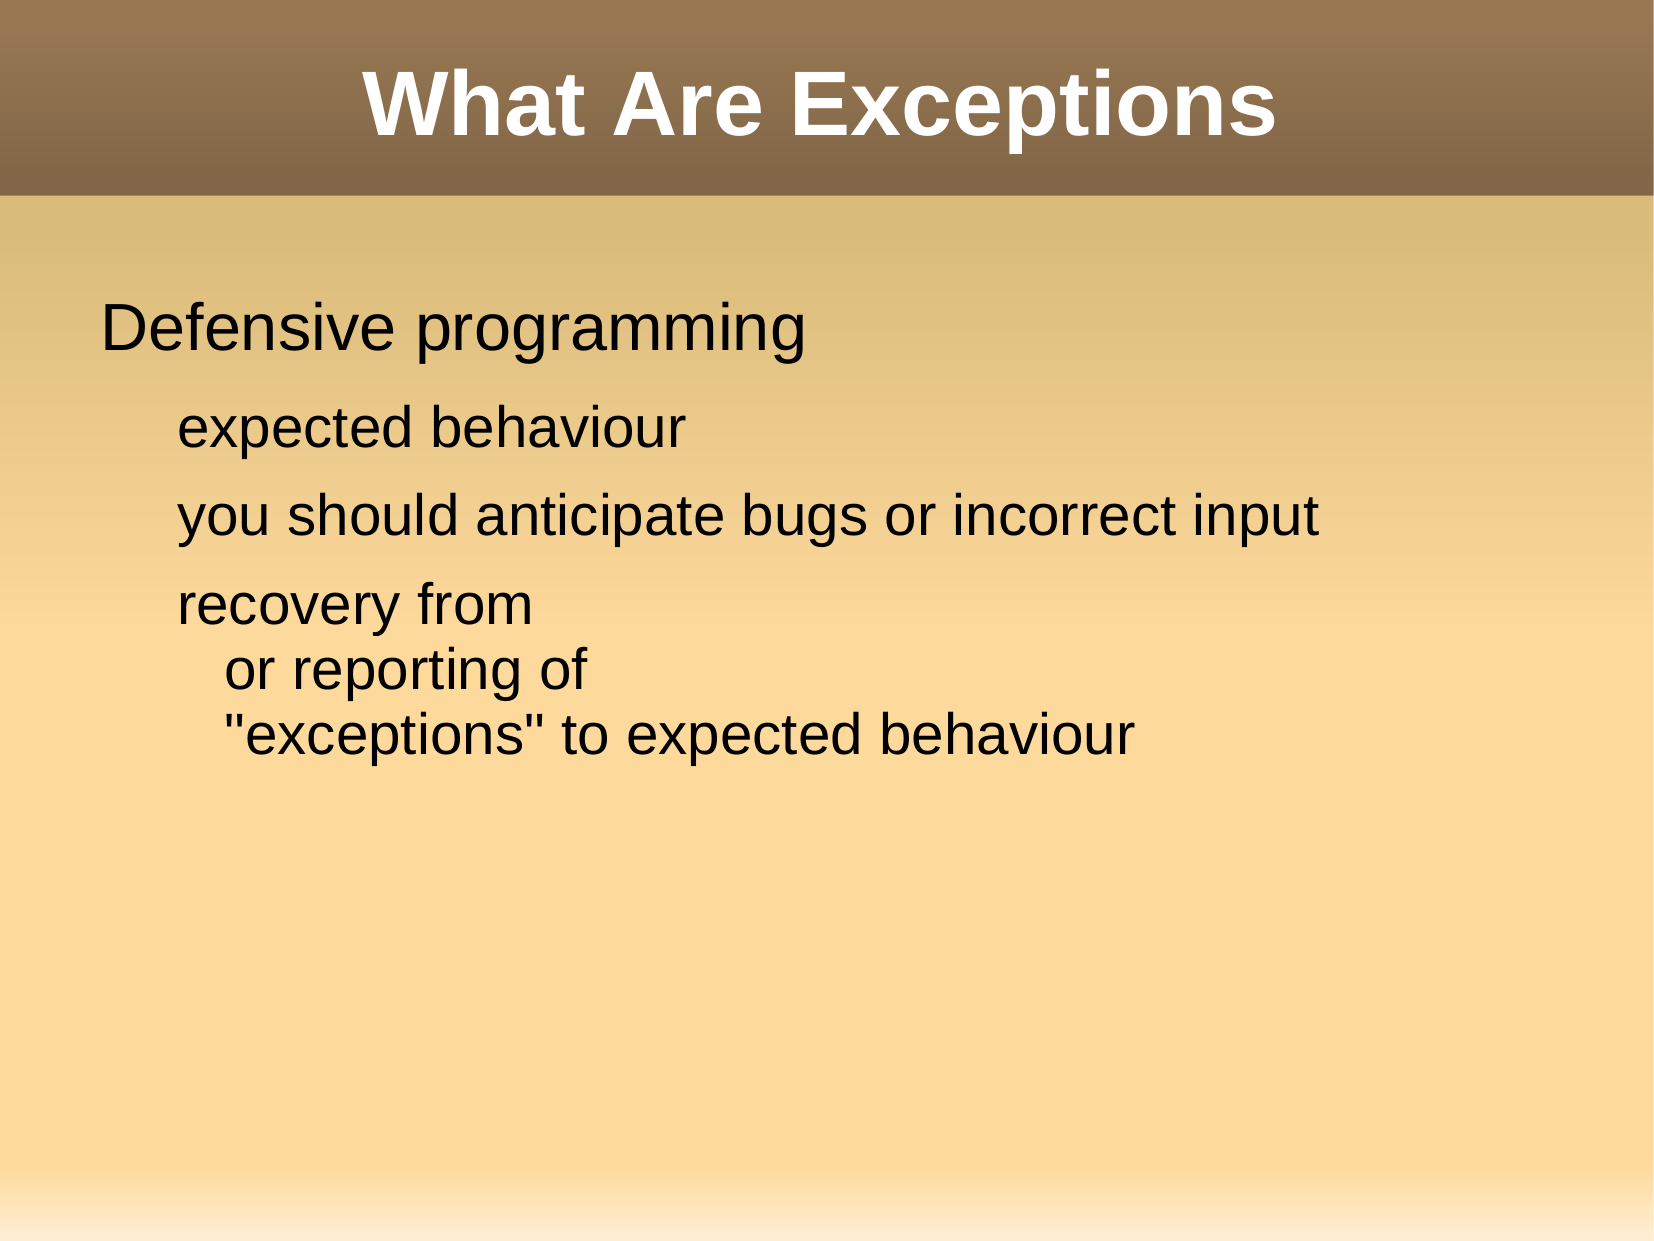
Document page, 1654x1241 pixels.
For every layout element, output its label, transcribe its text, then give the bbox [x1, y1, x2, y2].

list Defensive programming expected behaviour you should anticipate bugs or incorrect input recovery from or reporting of "exceptions" to expected behaviour [82, 290, 1571, 1109]
title What Are Exceptions [76, 7, 1565, 200]
picture [0, 0, 1654, 1241]
